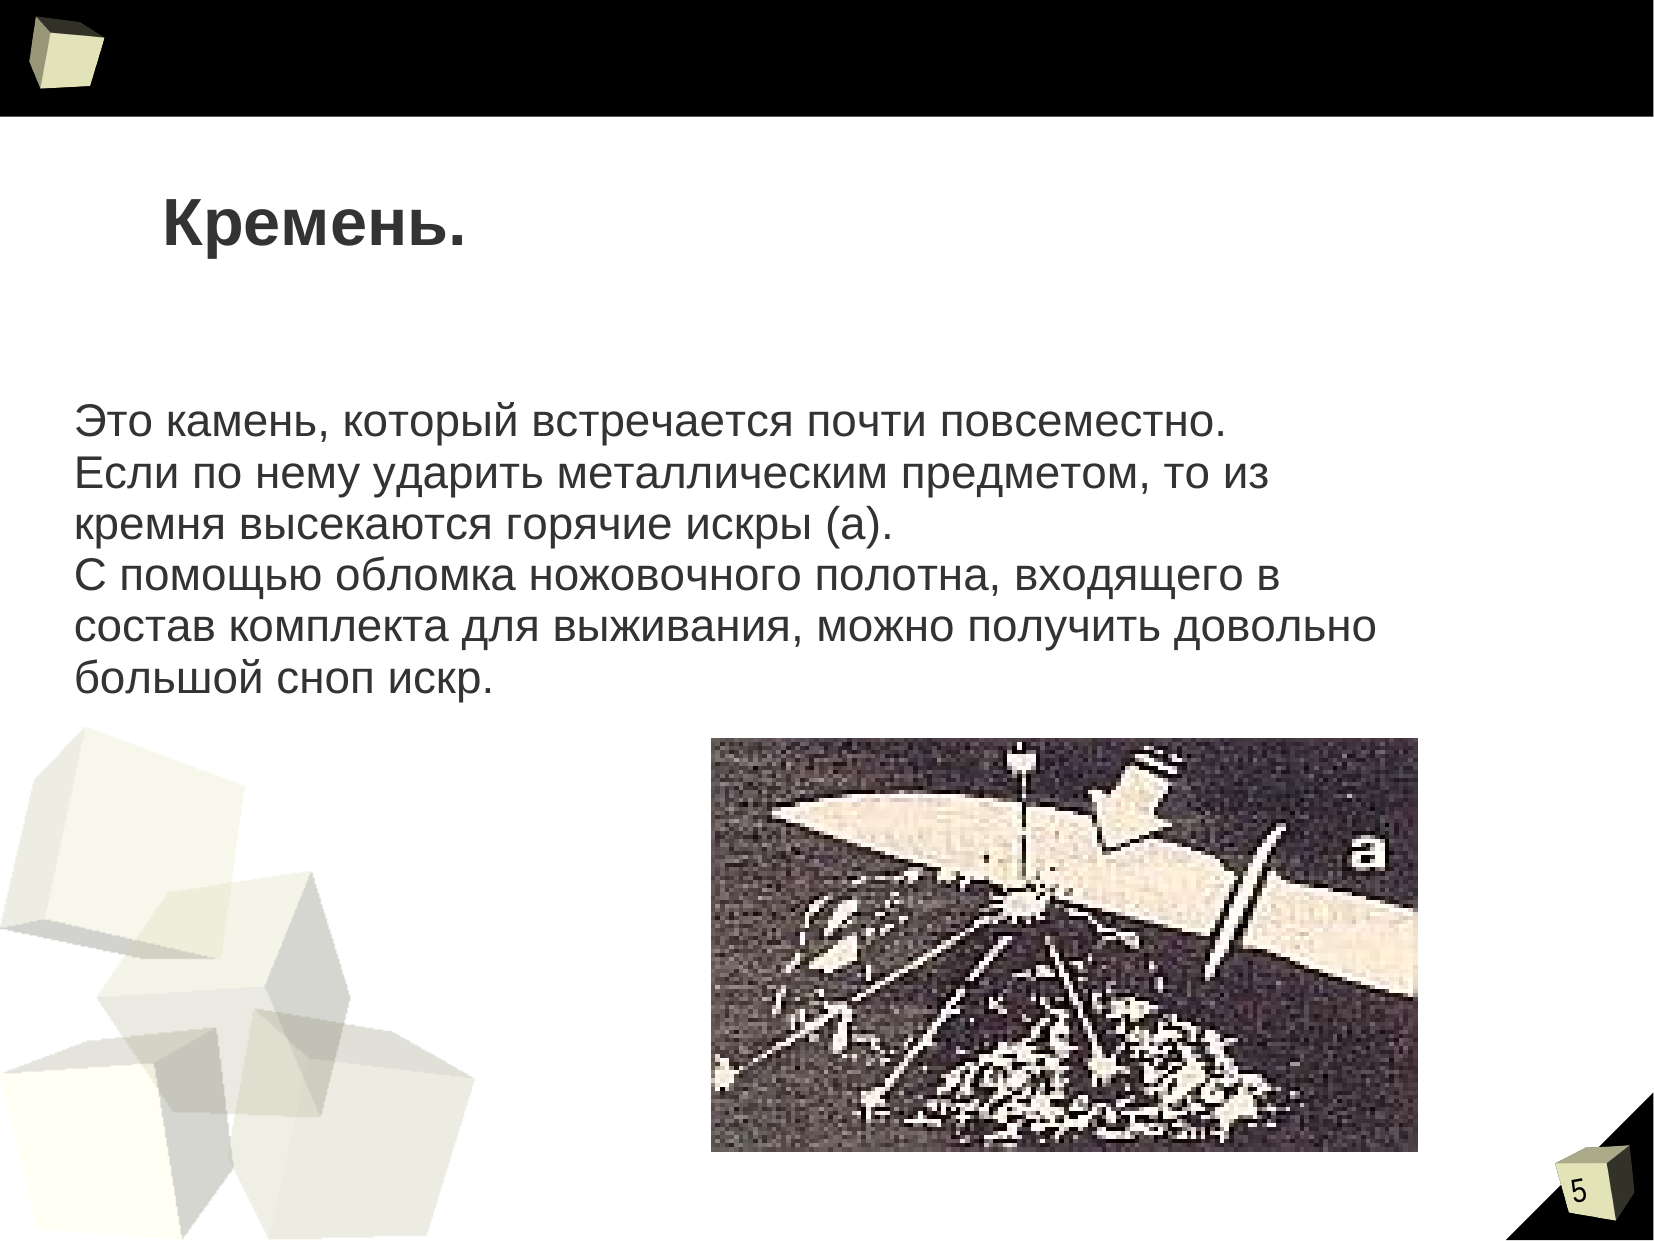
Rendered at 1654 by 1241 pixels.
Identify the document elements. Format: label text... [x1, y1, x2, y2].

text_box Это камень, который встречается почти повсеместно. Если по нему ударить металлическим предметом, то из кремня высекаются горячие искры (а). С помощью обломка ножовочного полотна, входящего в состав комплекта для выживания, можно получить довольно большой сноп искр. [59, 336, 1447, 709]
picture [0, 726, 477, 1241]
picture [711, 738, 1418, 1152]
text_box Кремень. [147, 177, 1388, 267]
